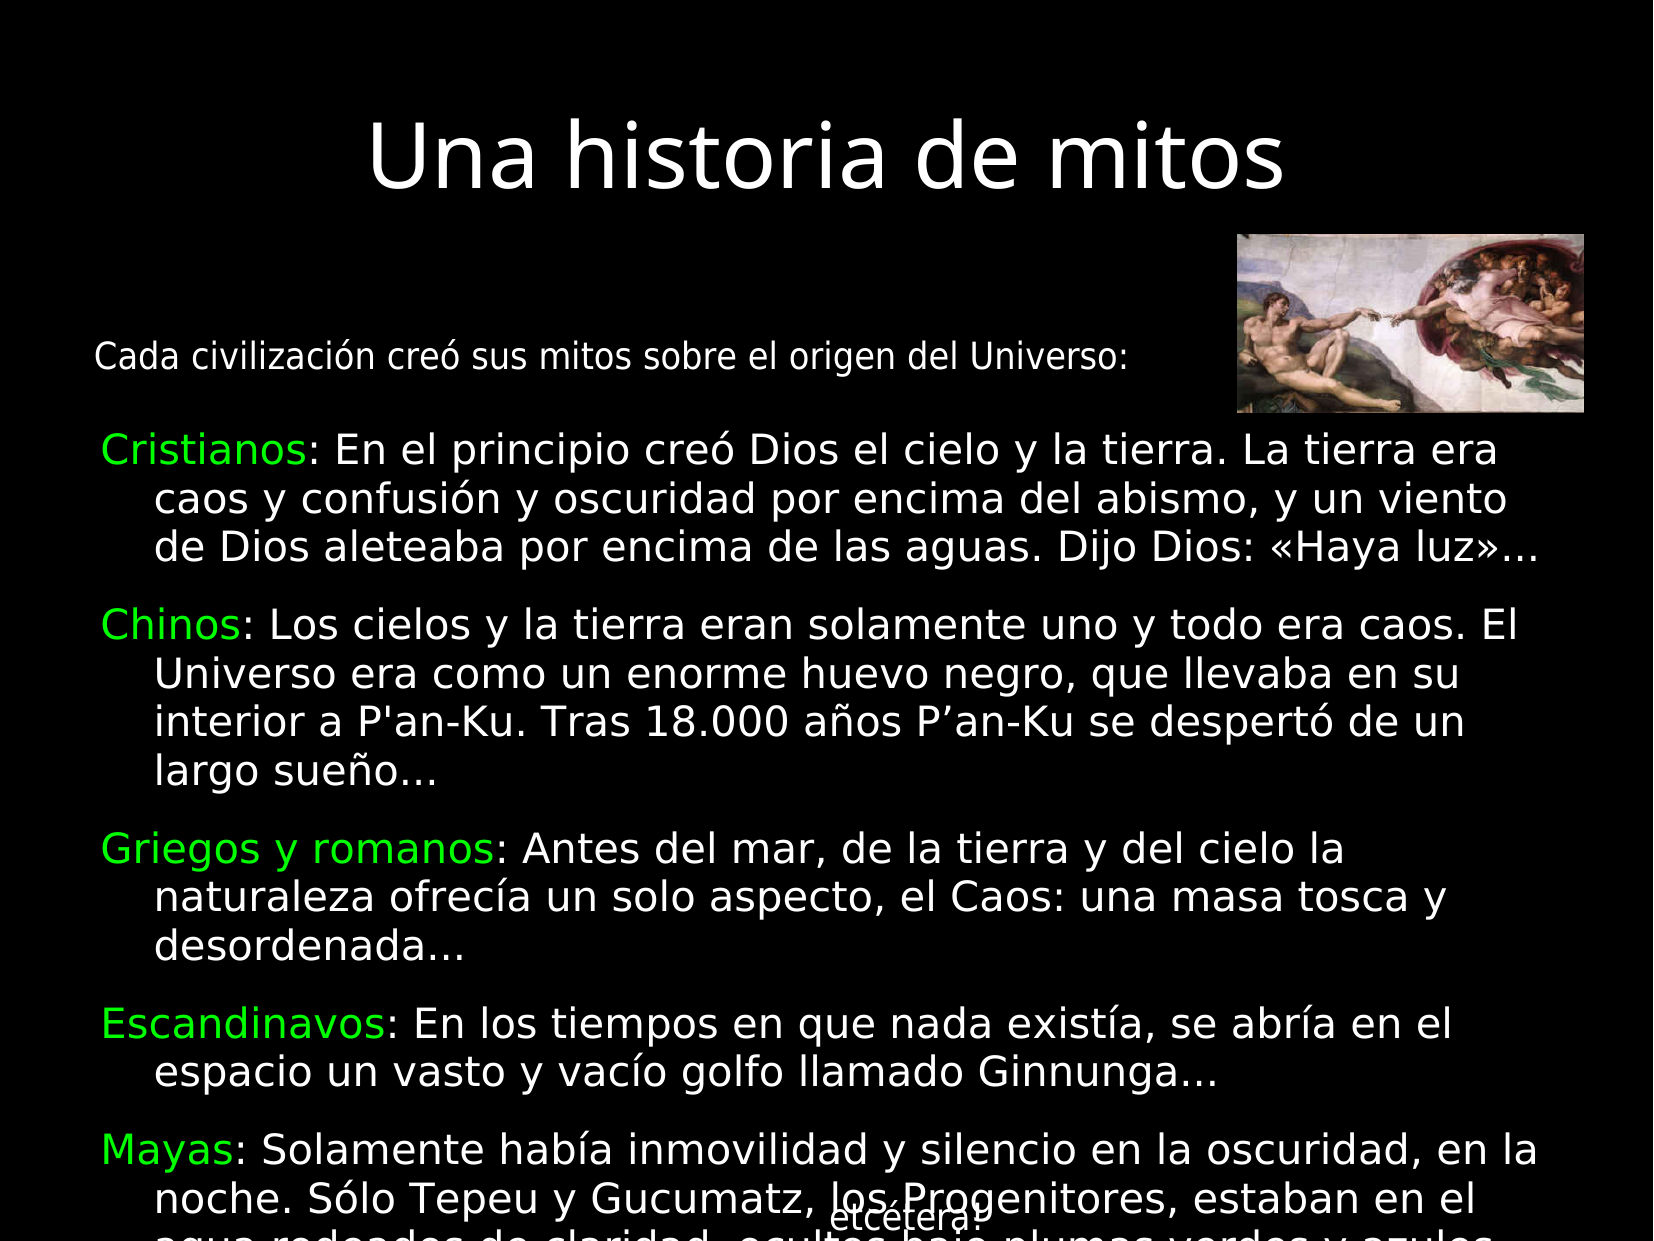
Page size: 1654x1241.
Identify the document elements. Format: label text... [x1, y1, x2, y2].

text_box etcétera! [814, 1188, 1377, 1241]
text_box Cada civilización creó sus mitos sobre el origen del Universo: [79, 327, 1392, 386]
picture [1237, 234, 1584, 413]
title Una historia de mitos [82, 49, 1571, 257]
list Cristianos: En el principio creó Dios el cielo y la tierra. La tierra era caos y confusión y oscuridad por encima del abismo, y un viento de Dios aleteaba por encima de las aguas. Dijo Dios: «Haya luz»... Chinos: Los cielos y la tierra eran solamente uno y todo era caos. El Universo era como un enorme huevo negro, que llevaba en su interior a P'an-Ku. Tras 18.000 años P’an-Ku se despertó de un largo sueño... Griegos y romanos: Antes del mar, de la tierra y del cielo la naturaleza ofrecía un solo aspecto, el Caos: una masa tosca y desordenada... Escandinavos: En los tiempos en que nada existía, se abría en el espacio un vasto y vacío golfo llamado Ginnunga... Mayas: Solamente había inmovilidad y silencio en la oscuridad, en la noche. Sólo Tepeu y Gucumatz, los Progenitores, estaban en el agua rodeados de claridad, ocultos bajo plumas verdes y azules... [82, 426, 1571, 1231]
